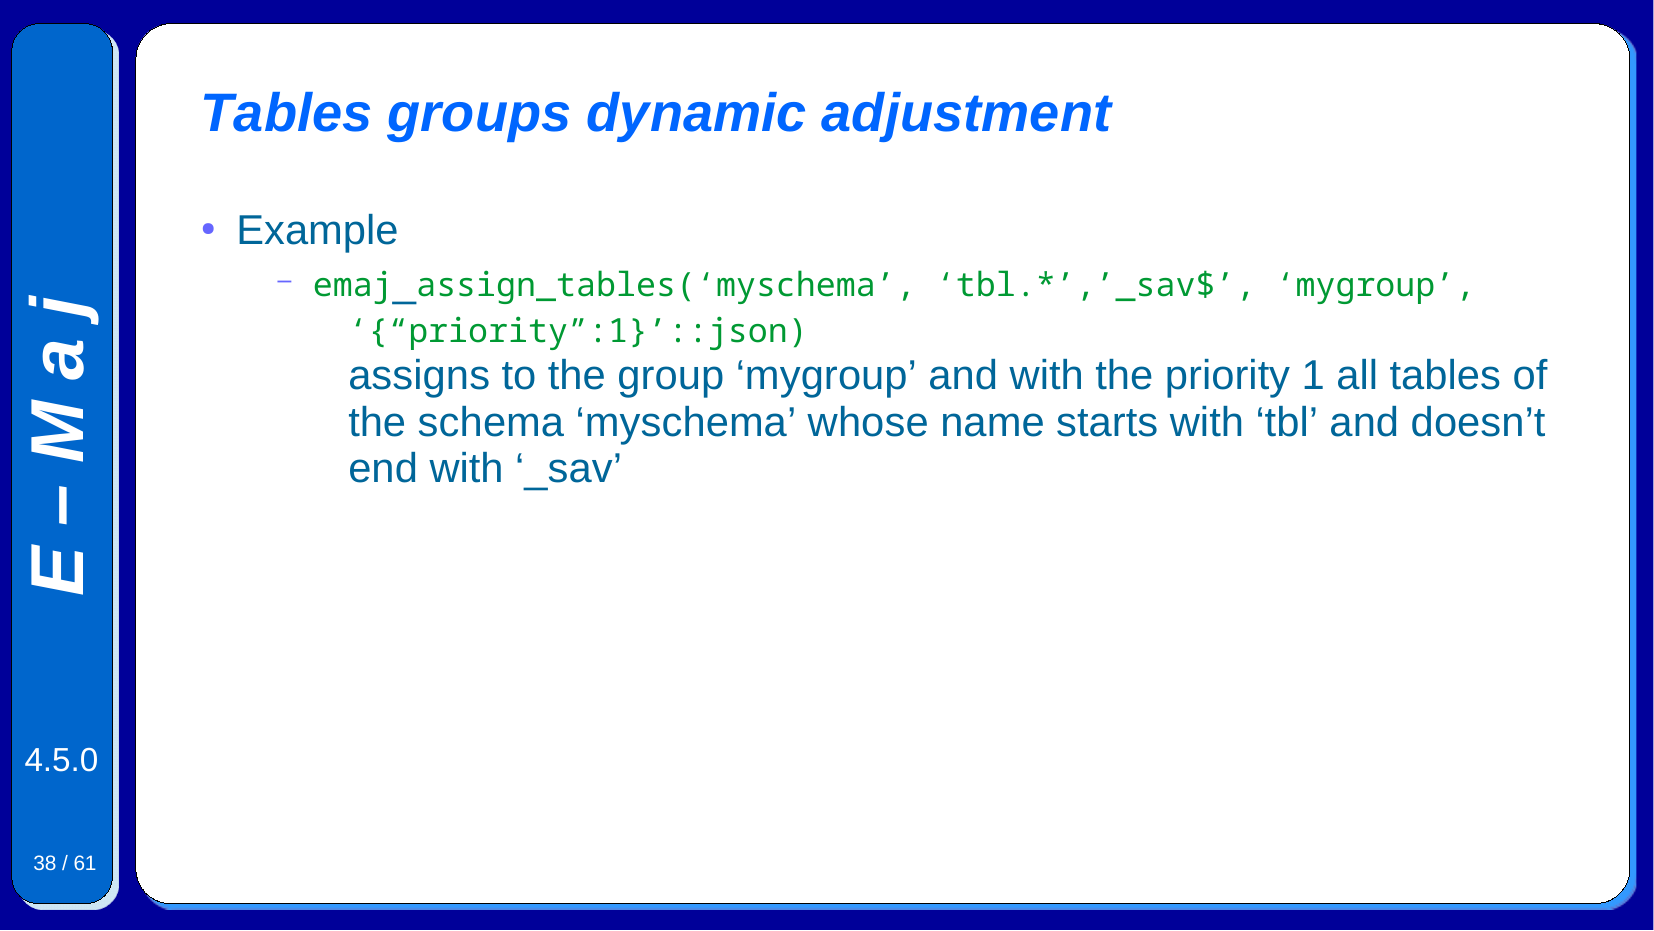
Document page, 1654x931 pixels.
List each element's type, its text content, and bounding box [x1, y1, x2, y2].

title Tables groups dynamic adjustment [200, 34, 1575, 191]
list Example emaj_assign_tables(‘myschema’, ‘tbl.*’,’_sav$’, ‘mygroup’, ‘{“priority”:1}’::json) assigns to the group ‘mygroup’ and with the priority 1 all tables of the schema ‘myschema’ whose name starts with ‘tbl’ and doesn’t end with ‘_sav’ [177, 206, 1587, 829]
